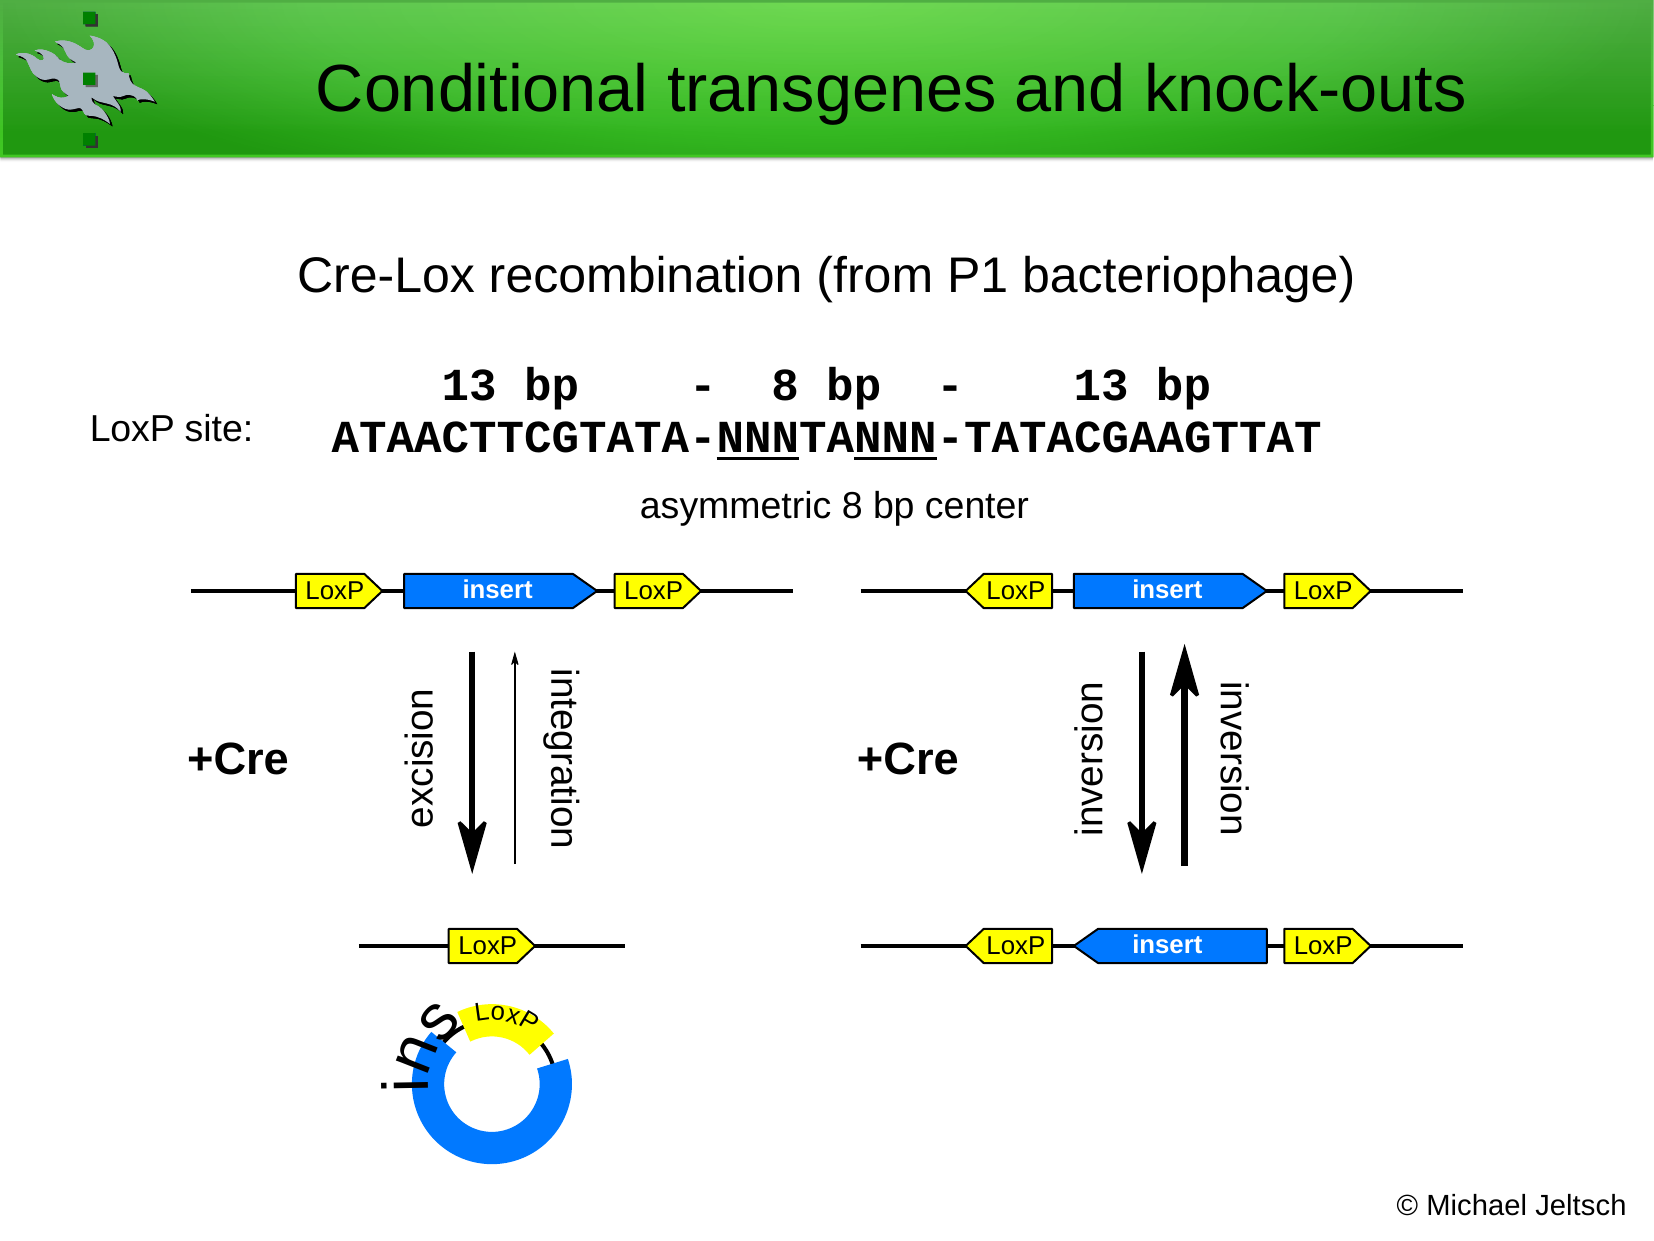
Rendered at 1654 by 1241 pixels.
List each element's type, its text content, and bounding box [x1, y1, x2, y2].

text_box 13 bp - 8 bp - 13 bp ATAACTTCGTATA-NNNTANNN-TATACGAAGTTAT [316, 355, 1337, 475]
title Conditional transgenes and knock-outs [212, 17, 1571, 160]
text_box LoxP site: [75, 400, 269, 458]
text_box Cre-Lox recombination (from P1 bacteriophage) [282, 240, 1372, 311]
text_box asymmetric 8 bp center [625, 477, 1045, 535]
picture [140, 554, 1513, 1183]
